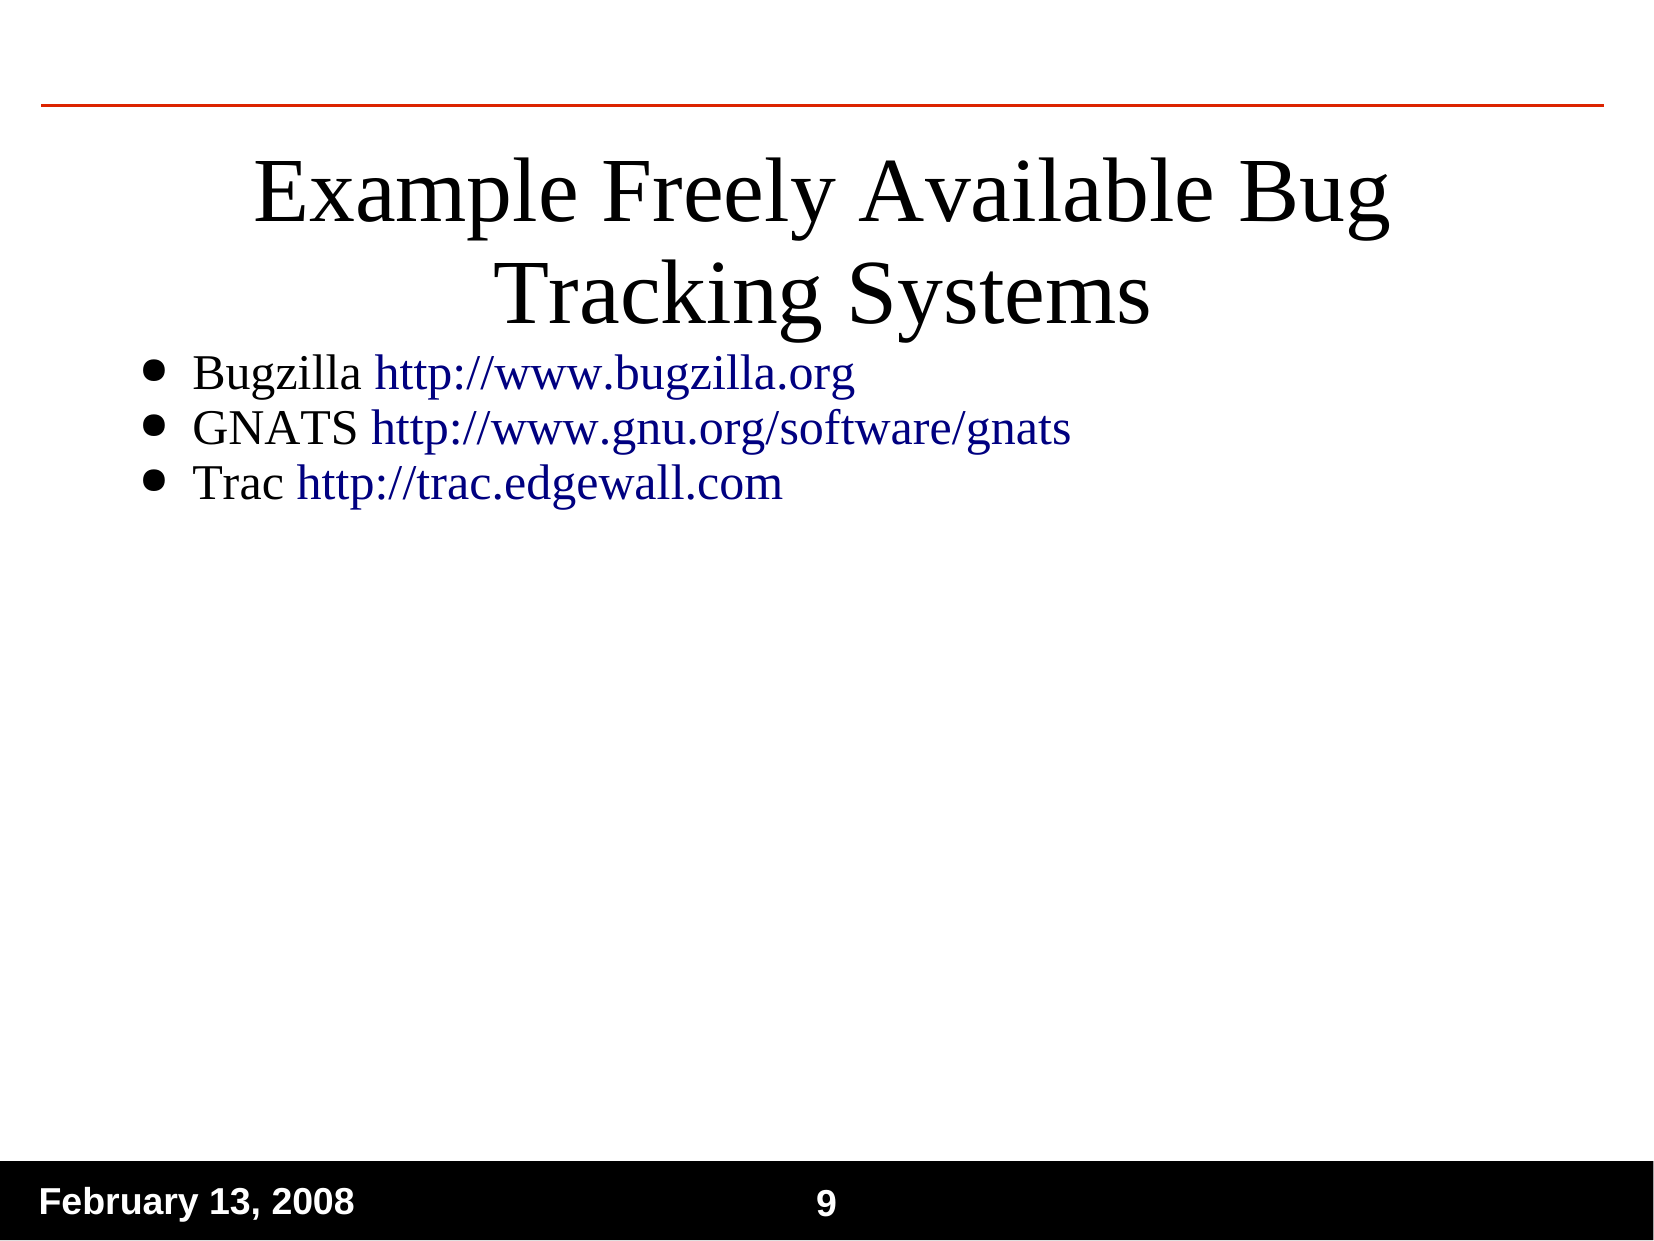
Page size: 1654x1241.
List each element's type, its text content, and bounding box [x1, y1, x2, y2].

title Example Freely Available Bug Tracking Systems [117, 130, 1530, 353]
list Bugzilla http://www.bugzilla.org GNATS http://www.gnu.org/software/gnats Trac http://trac.edgewall.com [121, 344, 1534, 1127]
